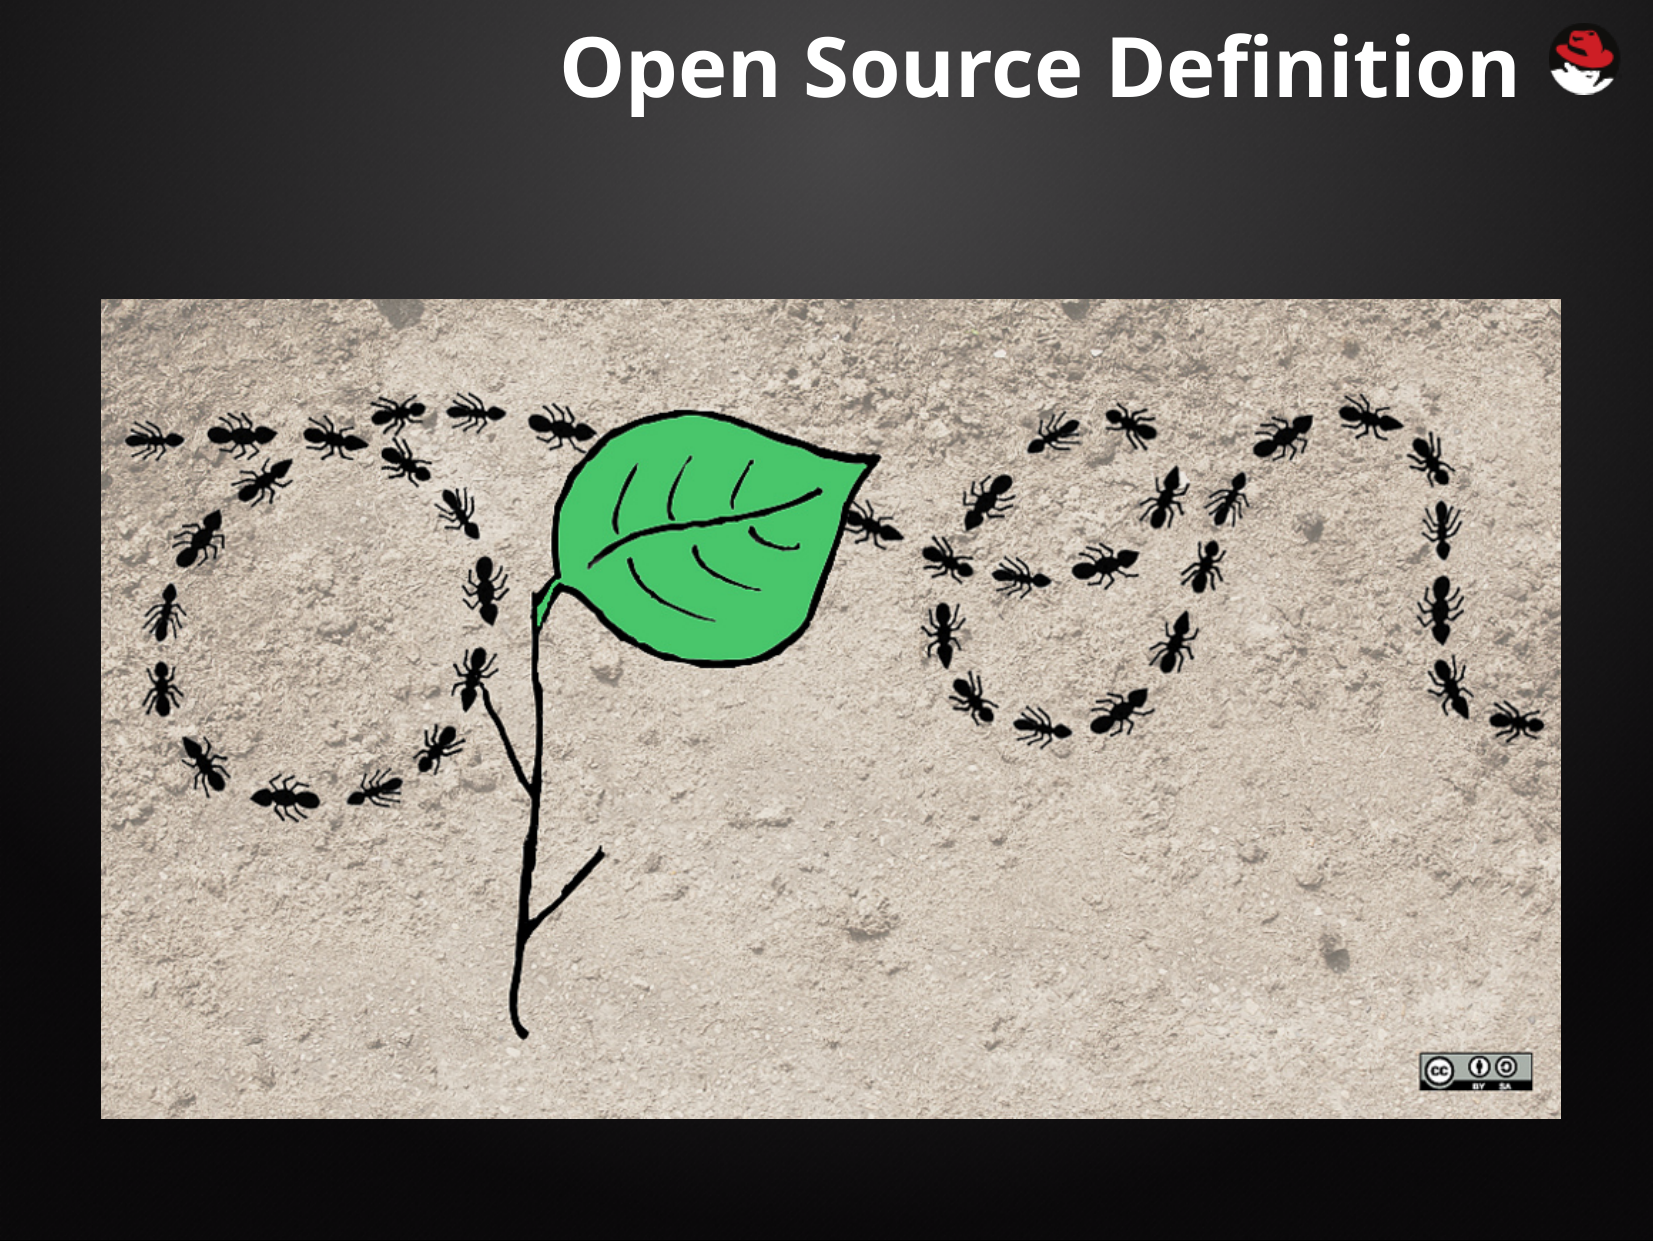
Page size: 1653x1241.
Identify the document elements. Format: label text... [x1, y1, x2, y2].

picture [0, 0, 1653, 1240]
title Open Source Definition [87, 10, 1523, 111]
